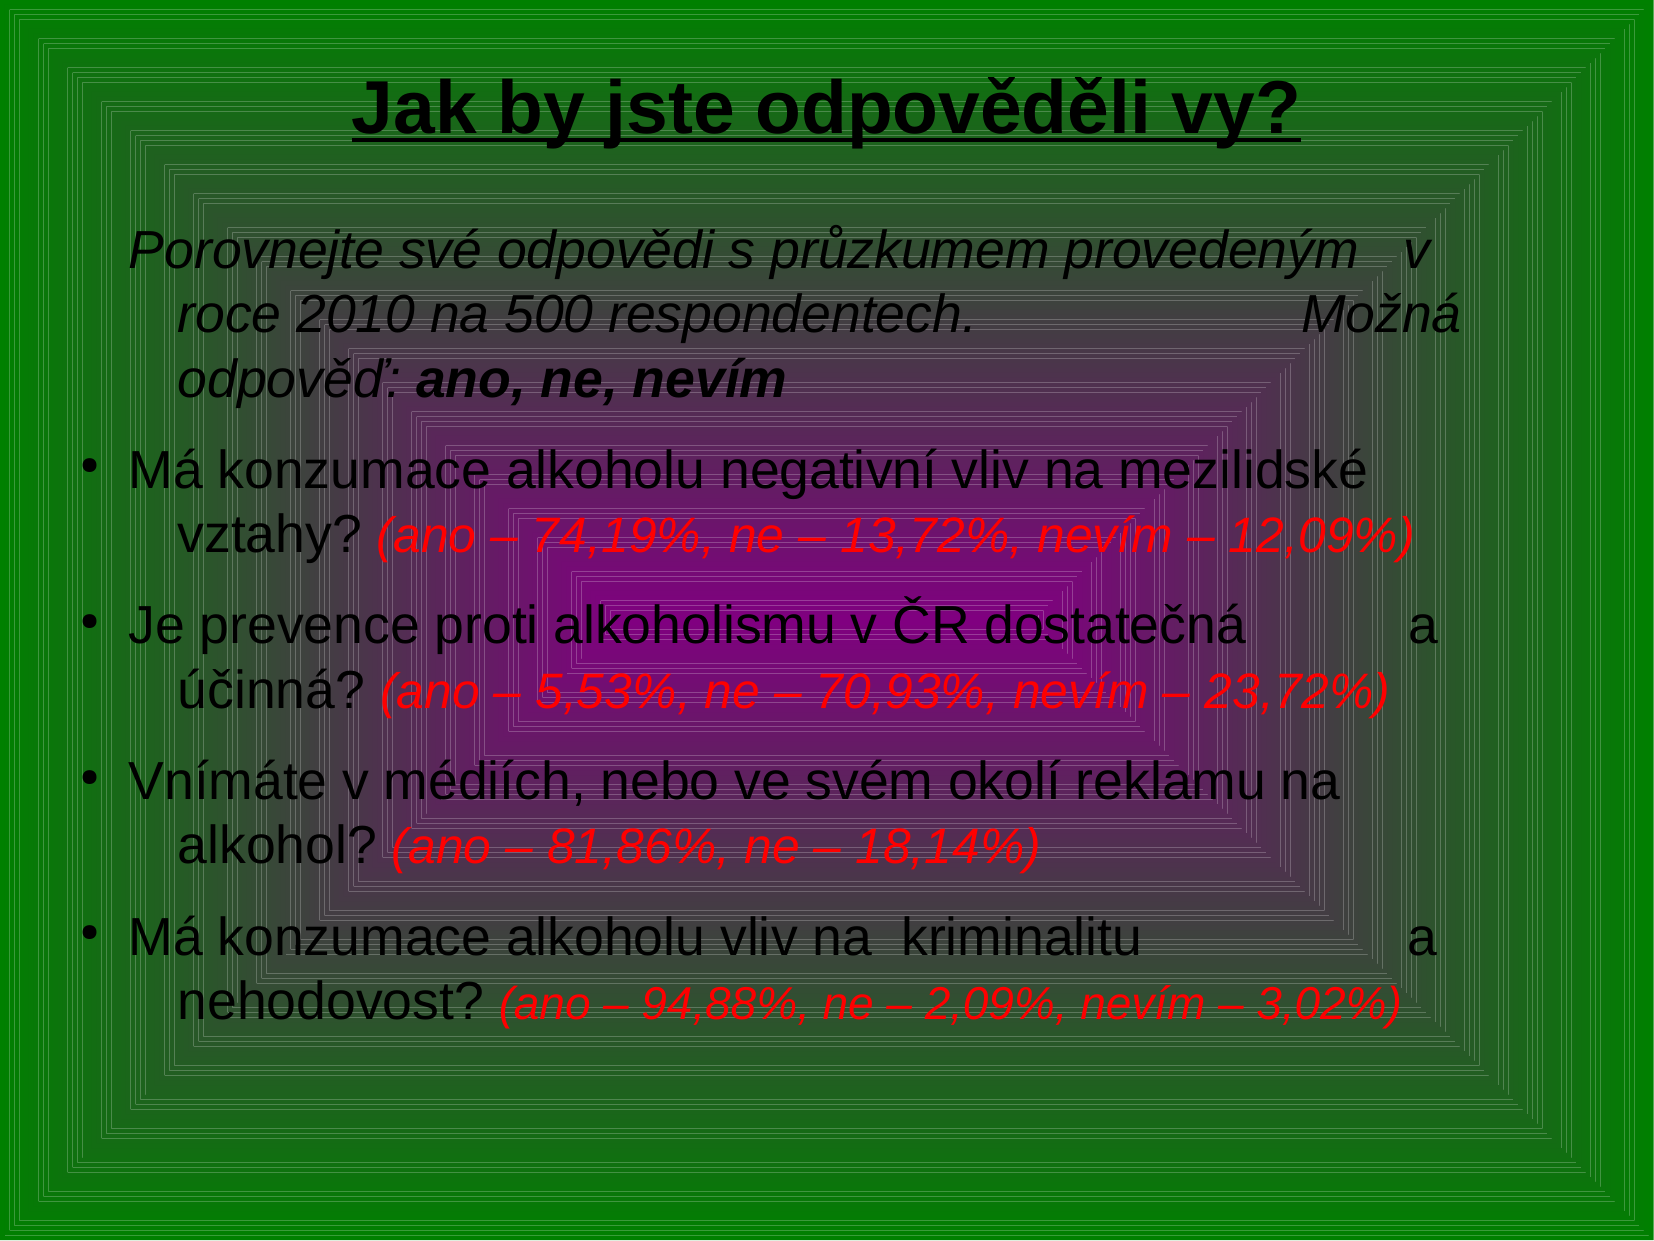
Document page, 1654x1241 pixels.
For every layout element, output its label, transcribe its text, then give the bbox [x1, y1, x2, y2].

list Porovnejte své odpovědi s průzkumem provedeným v roce 2010 na 500 respondentech. Možná odpověď: ano, ne, nevím Má konzumace alkoholu negativní vliv na mezilidské vztahy? (ano – 74,19%, ne – 13,72%, nevím – 12,09%) Je prevence proti alkoholismu v ČR dostatečná a účinná? (ano – 5,53%, ne – 70,93%, nevím – 23,72%) Vnímáte v médiích, nebo ve svém okolí reklamu na alkohol? (ano – 81,86%, ne – 18,14%) Má konzumace alkoholu vliv na kriminalitu a nehodovost? (ano – 94,88%, ne – 2,09%, nevím – 3,02%) [47, 215, 1536, 1047]
title Jak by jste odpověděli vy? [82, 0, 1571, 208]
